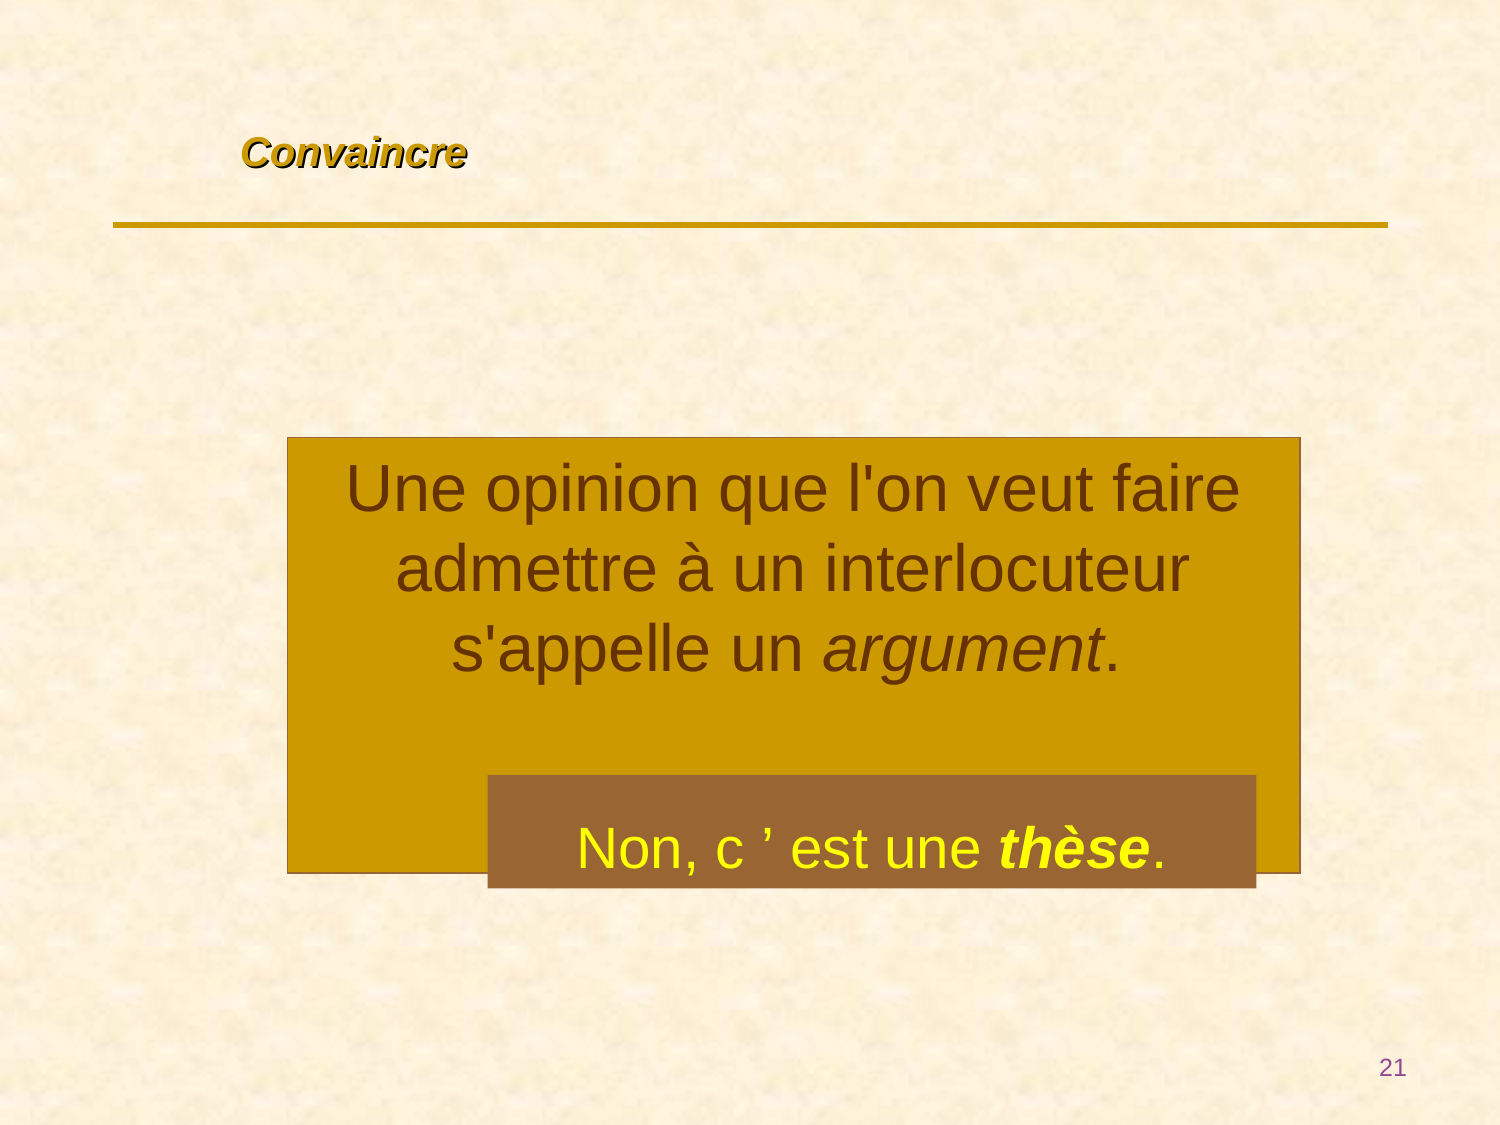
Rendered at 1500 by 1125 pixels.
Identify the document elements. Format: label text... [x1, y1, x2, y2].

text_box Non, c ’ est une thèse. [487, 774, 1257, 889]
picture [0, 0, 1500, 1125]
text_box Convaincre [225, 116, 483, 183]
text_box Une opinion que l'on veut faire admettre à un interlocuteur s'appelle un argument. Vrai / Faux ? [287, 437, 1300, 873]
